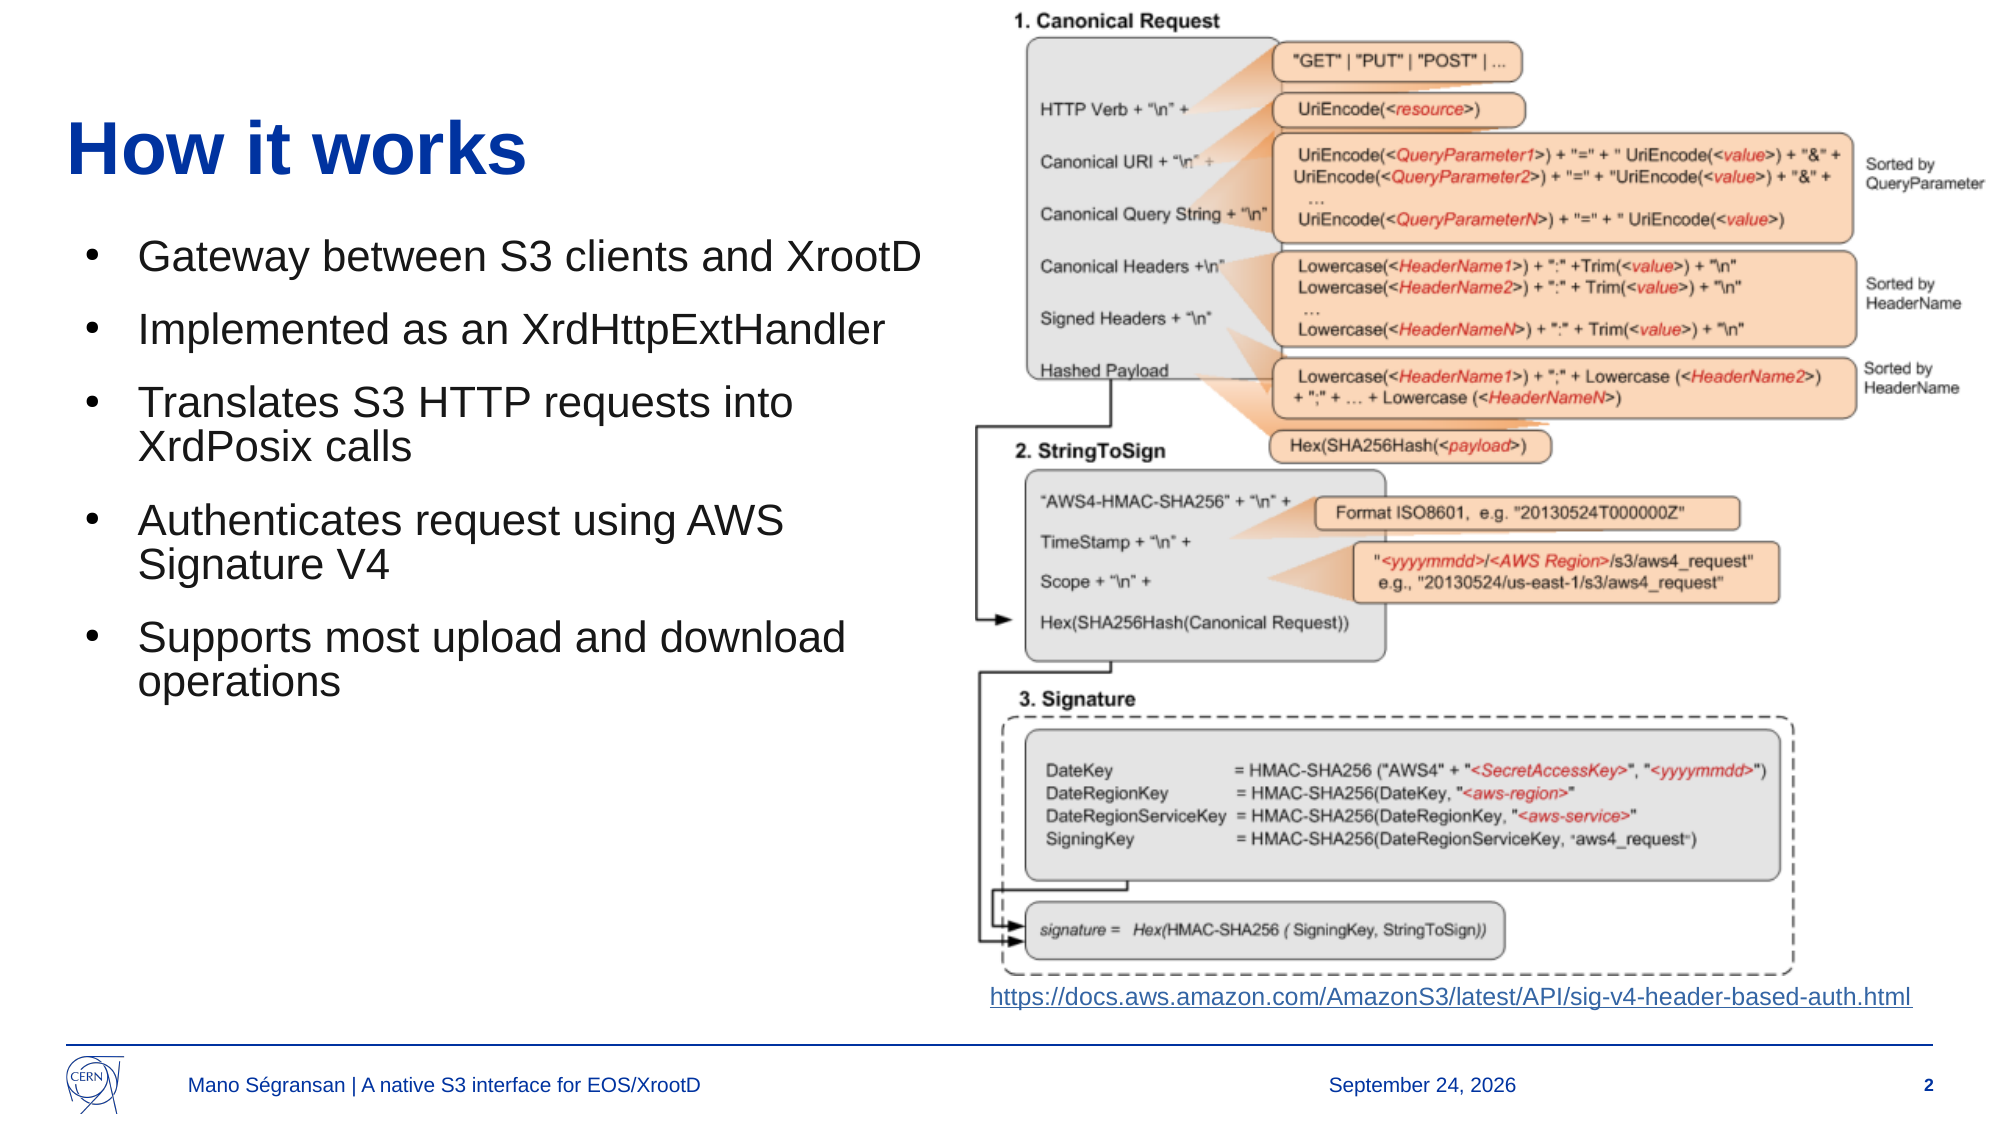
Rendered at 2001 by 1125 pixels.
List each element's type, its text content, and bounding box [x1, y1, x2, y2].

picture [975, 6, 1986, 975]
list Gateway between S3 clients and XrootD Implemented as an XrdHttpExtHandler Translates S3 HTTP requests into XrdPosix calls Authenticates request using AWS Signature V4 Supports most upload and download operations [66, 236, 975, 976]
title How it works [66, 61, 975, 236]
text_box https://docs.aws.amazon.com/AmazonS3/latest/API/sig-v4-header-based-auth.html [975, 975, 2000, 1051]
